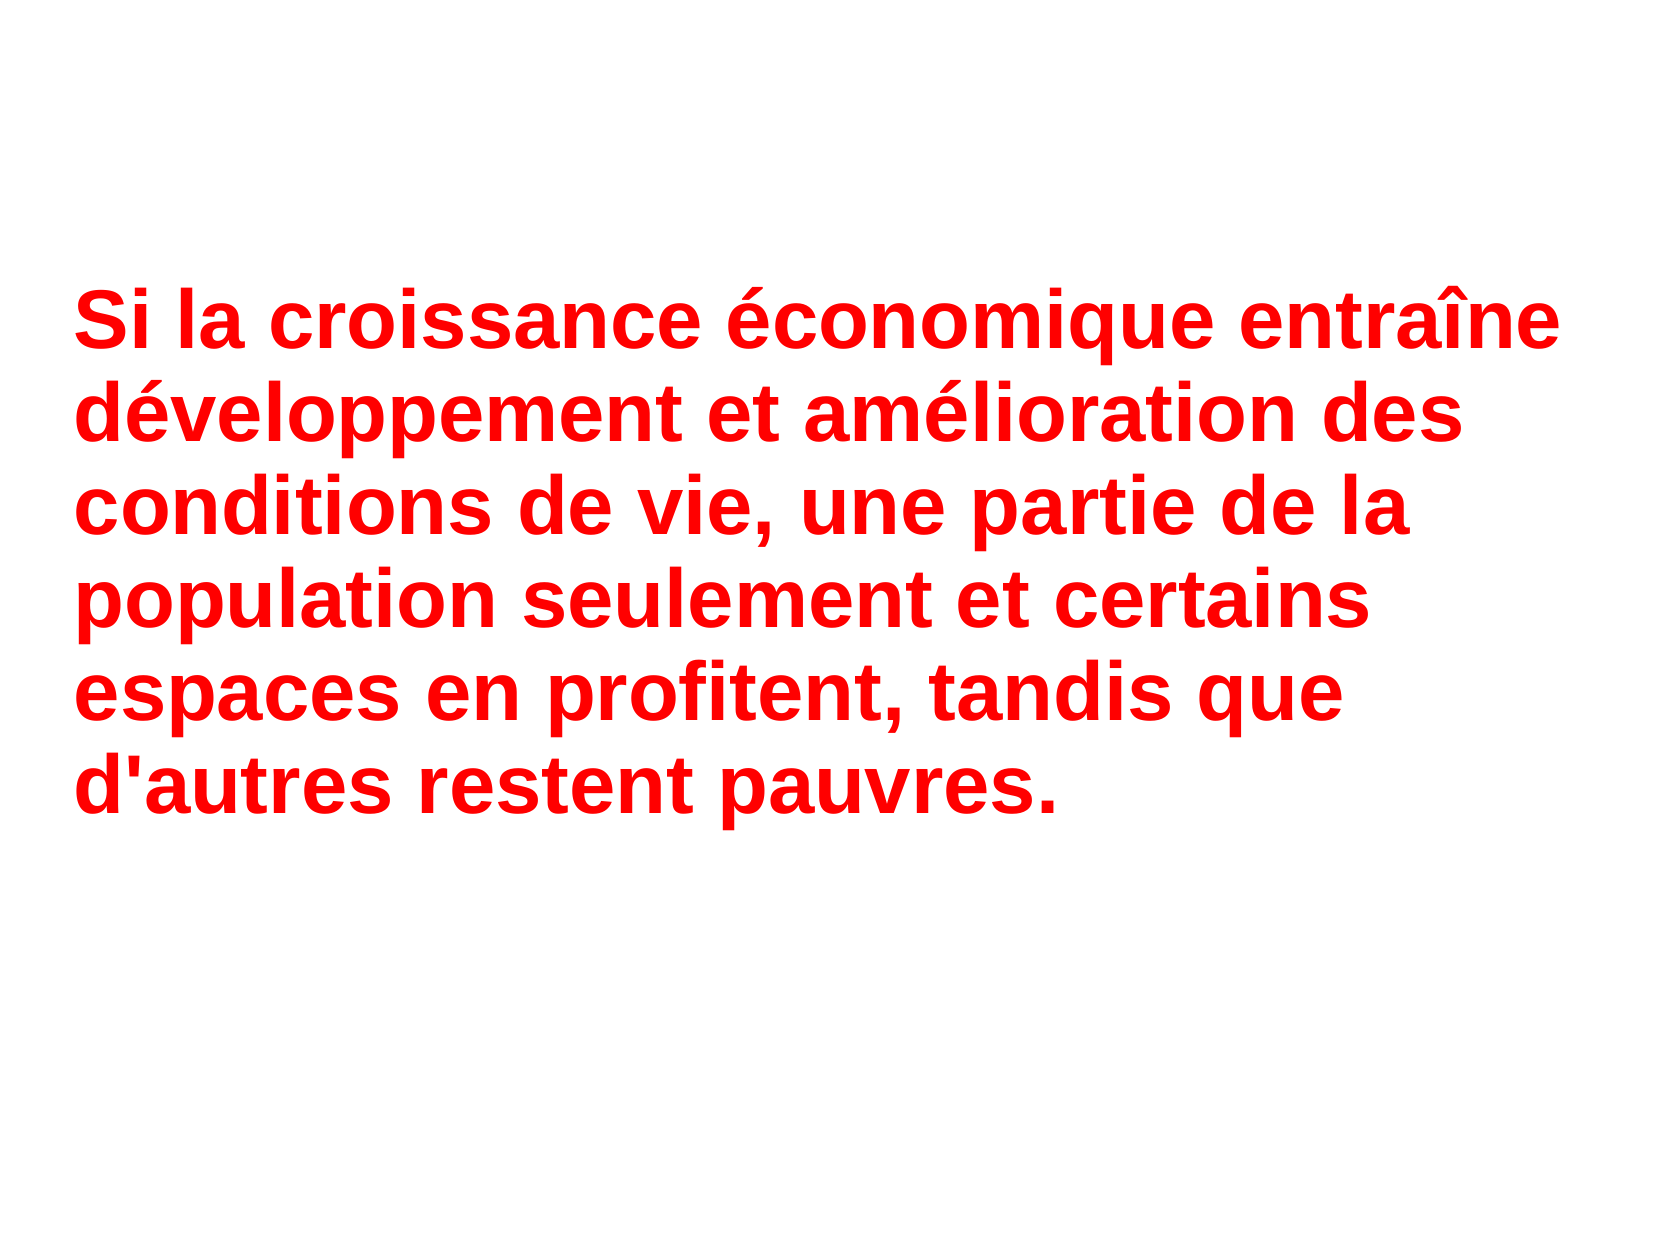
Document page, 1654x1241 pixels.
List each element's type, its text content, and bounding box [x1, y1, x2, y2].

text_box Si la croissance économique entraîne développement et amélioration des conditions de vie, une partie de la population seulement et certains espaces en profitent, tandis que d'autres restent pauvres. [59, 265, 1625, 839]
